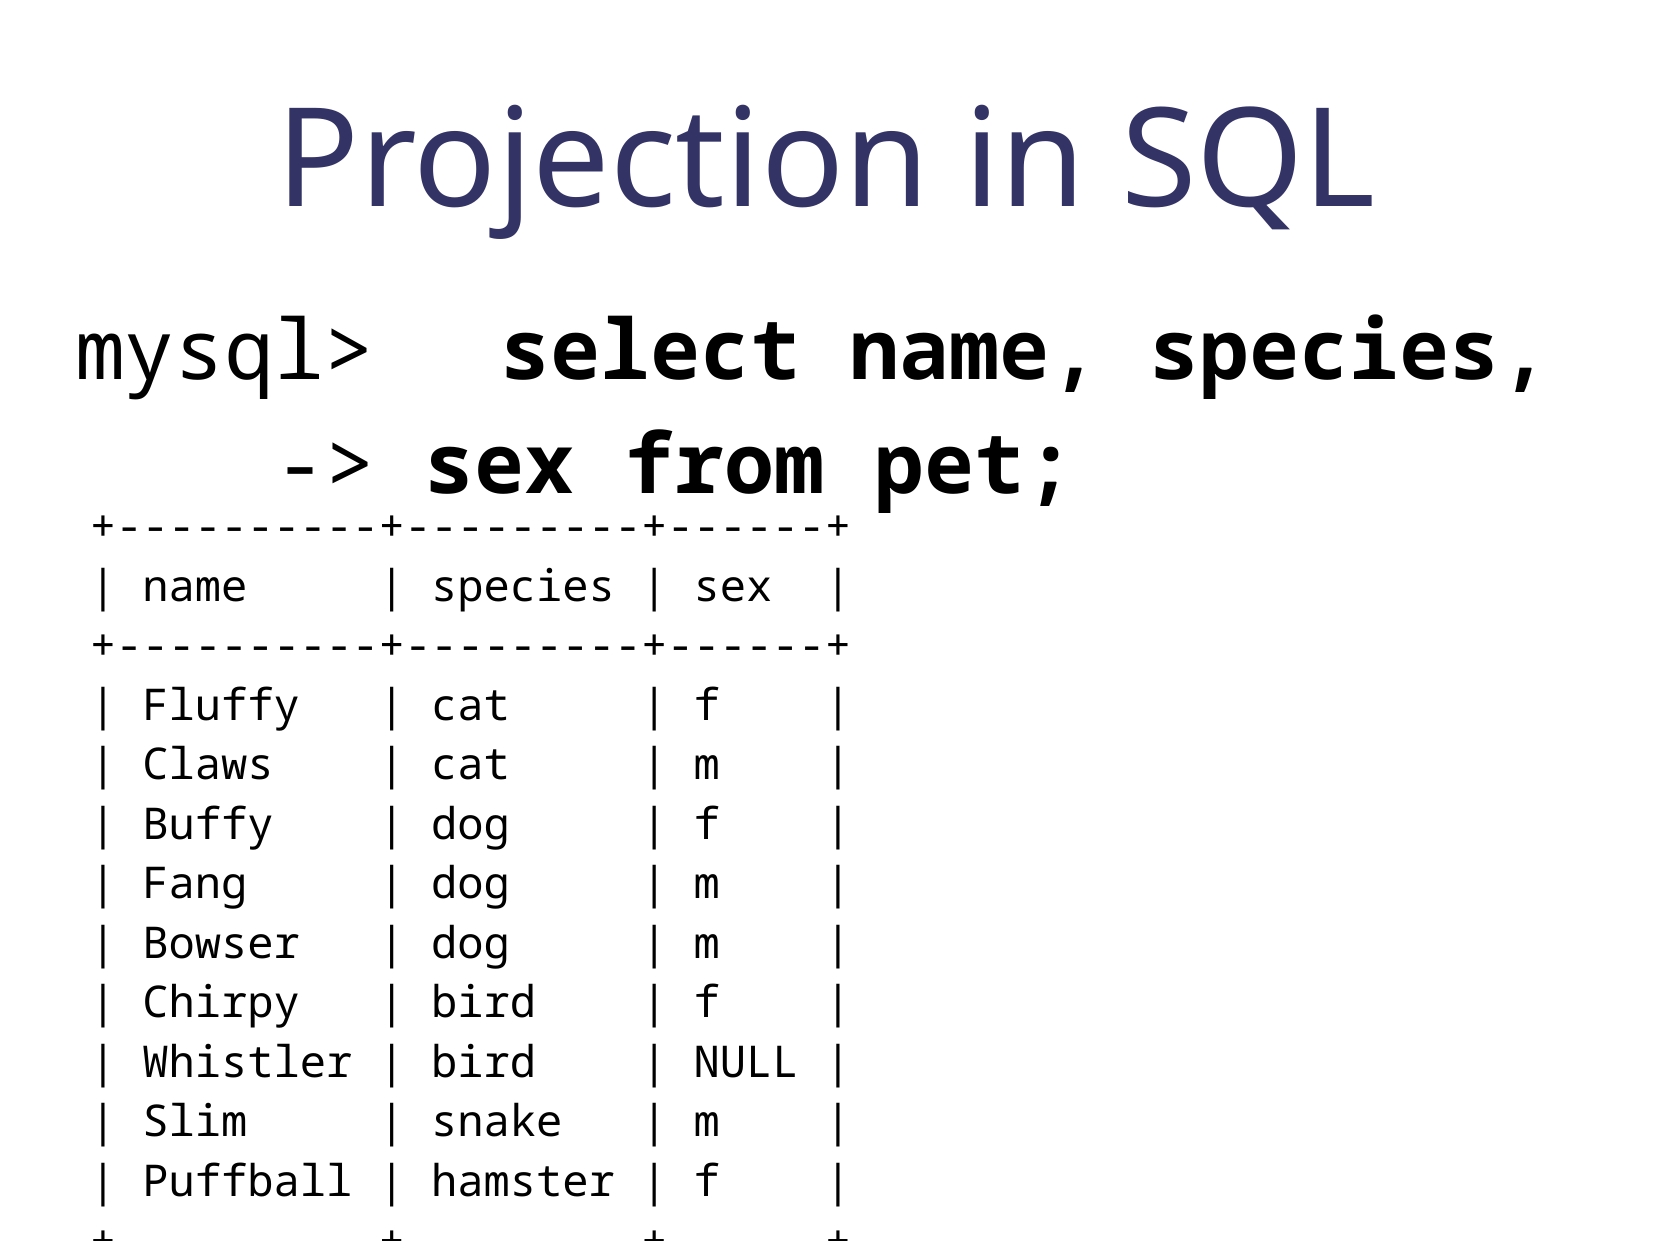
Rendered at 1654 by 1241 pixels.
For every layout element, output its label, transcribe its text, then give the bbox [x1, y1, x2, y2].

subtitle mysql> select name, species, -> sex from pet; [75, 290, 1564, 487]
text_box +----------+---------+------+ | name | species | sex | +----------+---------+------+ | Fluffy | cat | f | | Claws | cat | m | | Buffy | dog | f | | Fang | dog | m | | Bowser | dog | m | | Chirpy | bird | f | | Whistler | bird | NULL | | Slim | snake | m | | Puffball | hamster | f | +----------+---------+------+ 9 rows in set (0.00 sec) [75, 487, 1613, 1223]
title Projection in SQL [0, 56, 1654, 250]
